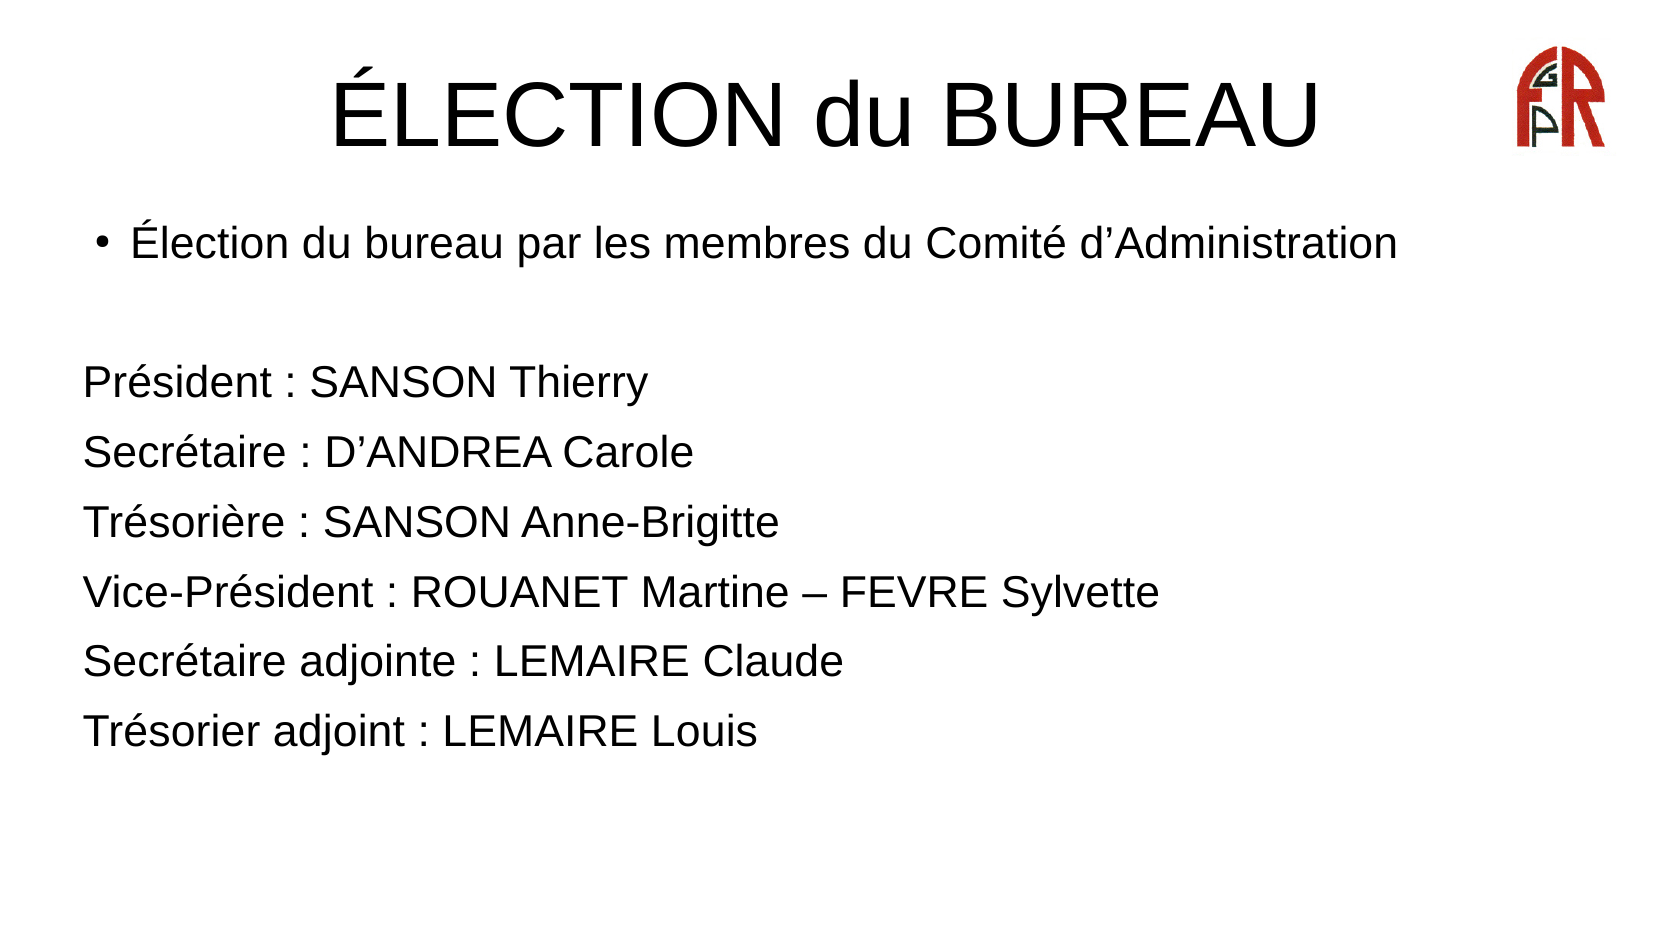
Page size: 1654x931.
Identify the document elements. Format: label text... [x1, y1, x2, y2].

picture [1506, 37, 1618, 156]
list Élection du bureau par les membres du Comité d’Administration Président : SANSON Thierry Secrétaire : D’ANDREA Carole Trésorière : SANSON Anne-Brigitte Vice-Président : ROUANET Martine – FEVRE Sylvette Secrétaire adjointe : LEMAIRE Claude Trésorier adjoint : LEMAIRE Louis [82, 217, 1571, 758]
title ÉLECTION du BUREAU [82, 37, 1571, 193]
